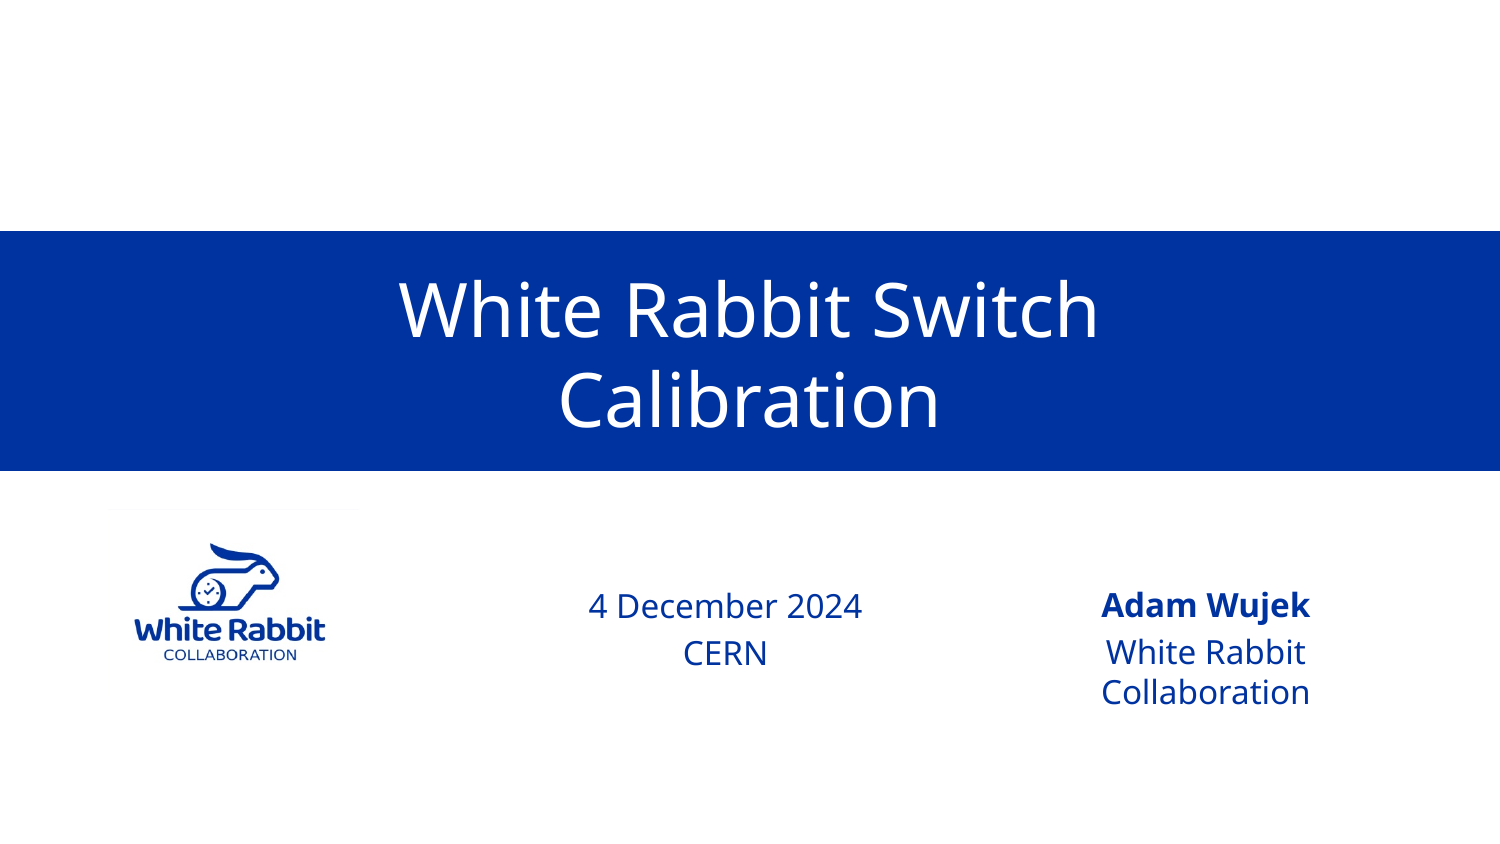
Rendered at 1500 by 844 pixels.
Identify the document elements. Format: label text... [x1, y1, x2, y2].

subtitle Adam Wujek White Rabbit Collaboration [949, 584, 1463, 704]
text_box 4 December 2024 CERN [573, 577, 878, 680]
text_box [0, 232, 1500, 469]
title White Rabbit Switch Calibration [112, 262, 1388, 443]
picture [108, 509, 360, 695]
